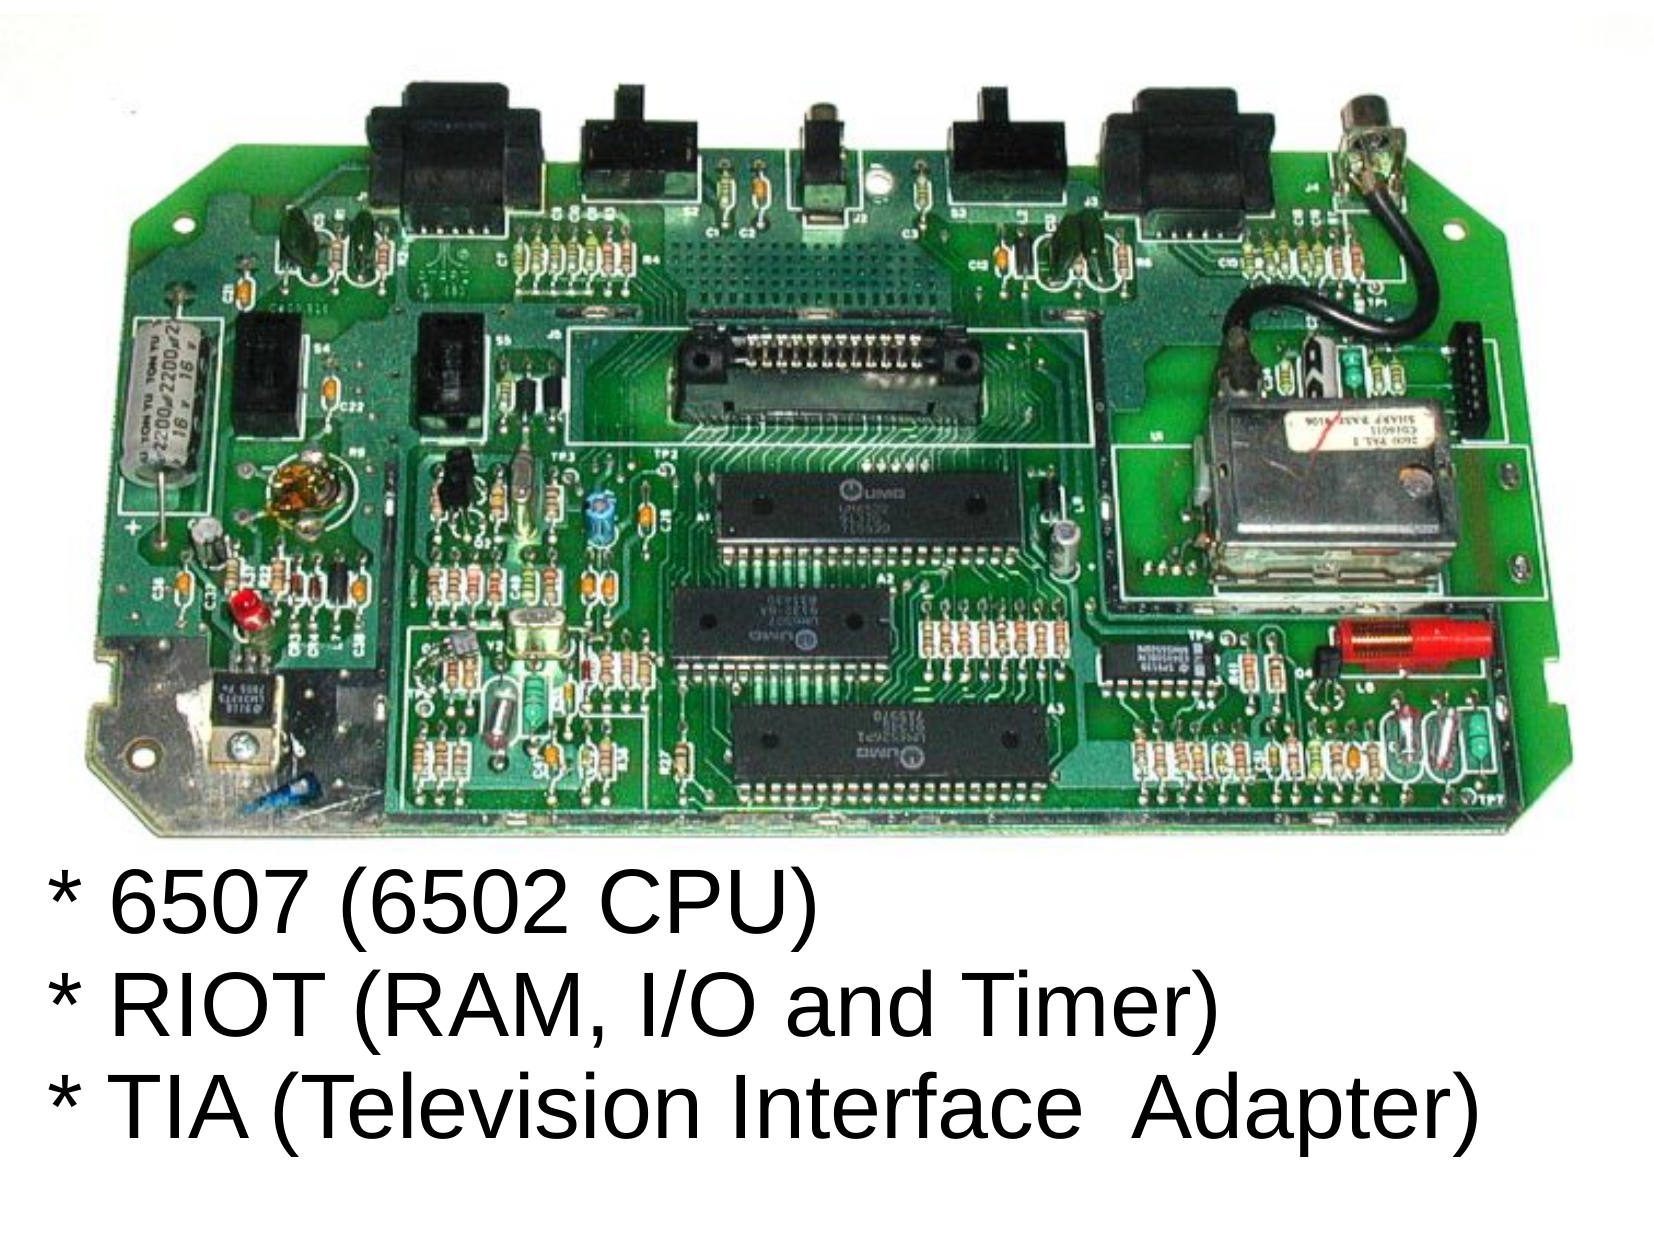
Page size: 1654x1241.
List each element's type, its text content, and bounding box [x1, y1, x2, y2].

title * 6507 (6502 CPU) * RIOT (RAM, I/O and Timer) * TIA (Television Interface Adapter) [47, 850, 1536, 1159]
picture [0, 13, 1654, 913]
